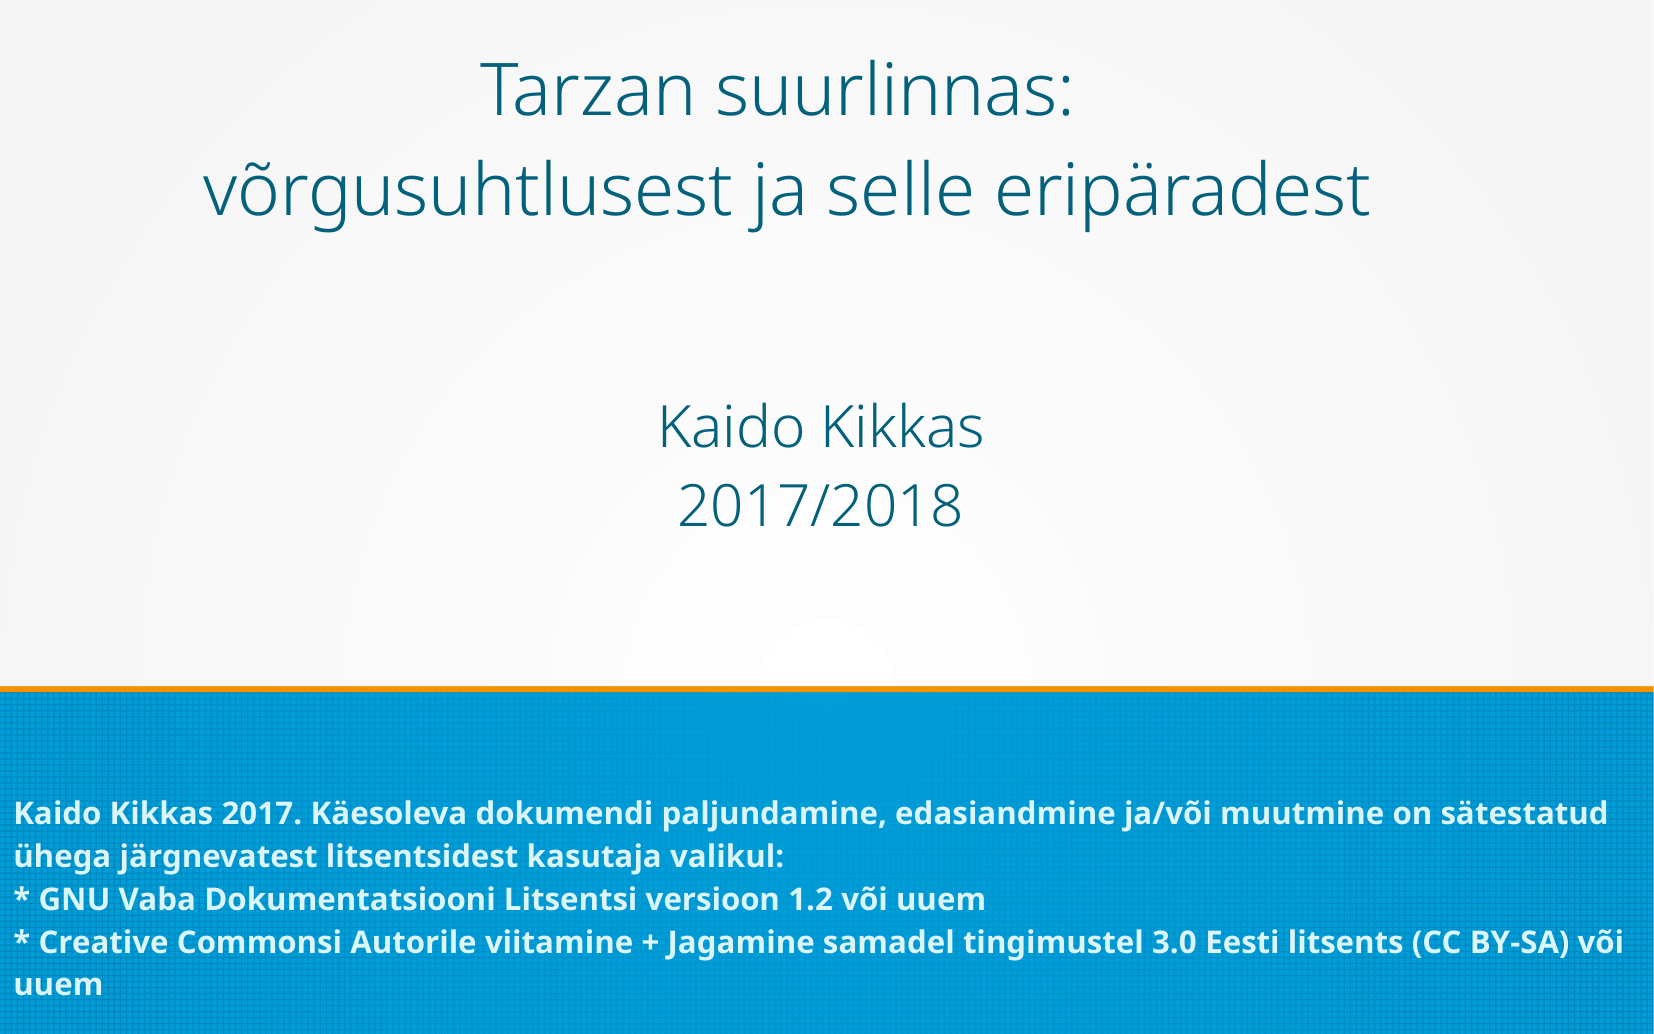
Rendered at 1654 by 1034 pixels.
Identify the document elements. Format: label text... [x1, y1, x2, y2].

title Tarzan suurlinnas: võrgusuhtlusest ja selle eripäradest [75, 37, 1501, 237]
picture [0, 0, 1654, 692]
title Kaido Kikkas 2017/2018 [259, 344, 1382, 544]
subtitle Kaido Kikkas 2017. Käesoleva dokumendi paljundamine, edasiandmine ja/või muutmine on sätestatud ühega järgnevatest litsentsidest kasutaja valikul: * GNU Vaba Dokumentatsiooni Litsentsi versioon 1.2 või uuem * Creative Commonsi Autorile viitamine + Jagamine samadel tingimustel 3.0 Eesti litsents (CC BY-SA) või uuem [13, 791, 1630, 1004]
